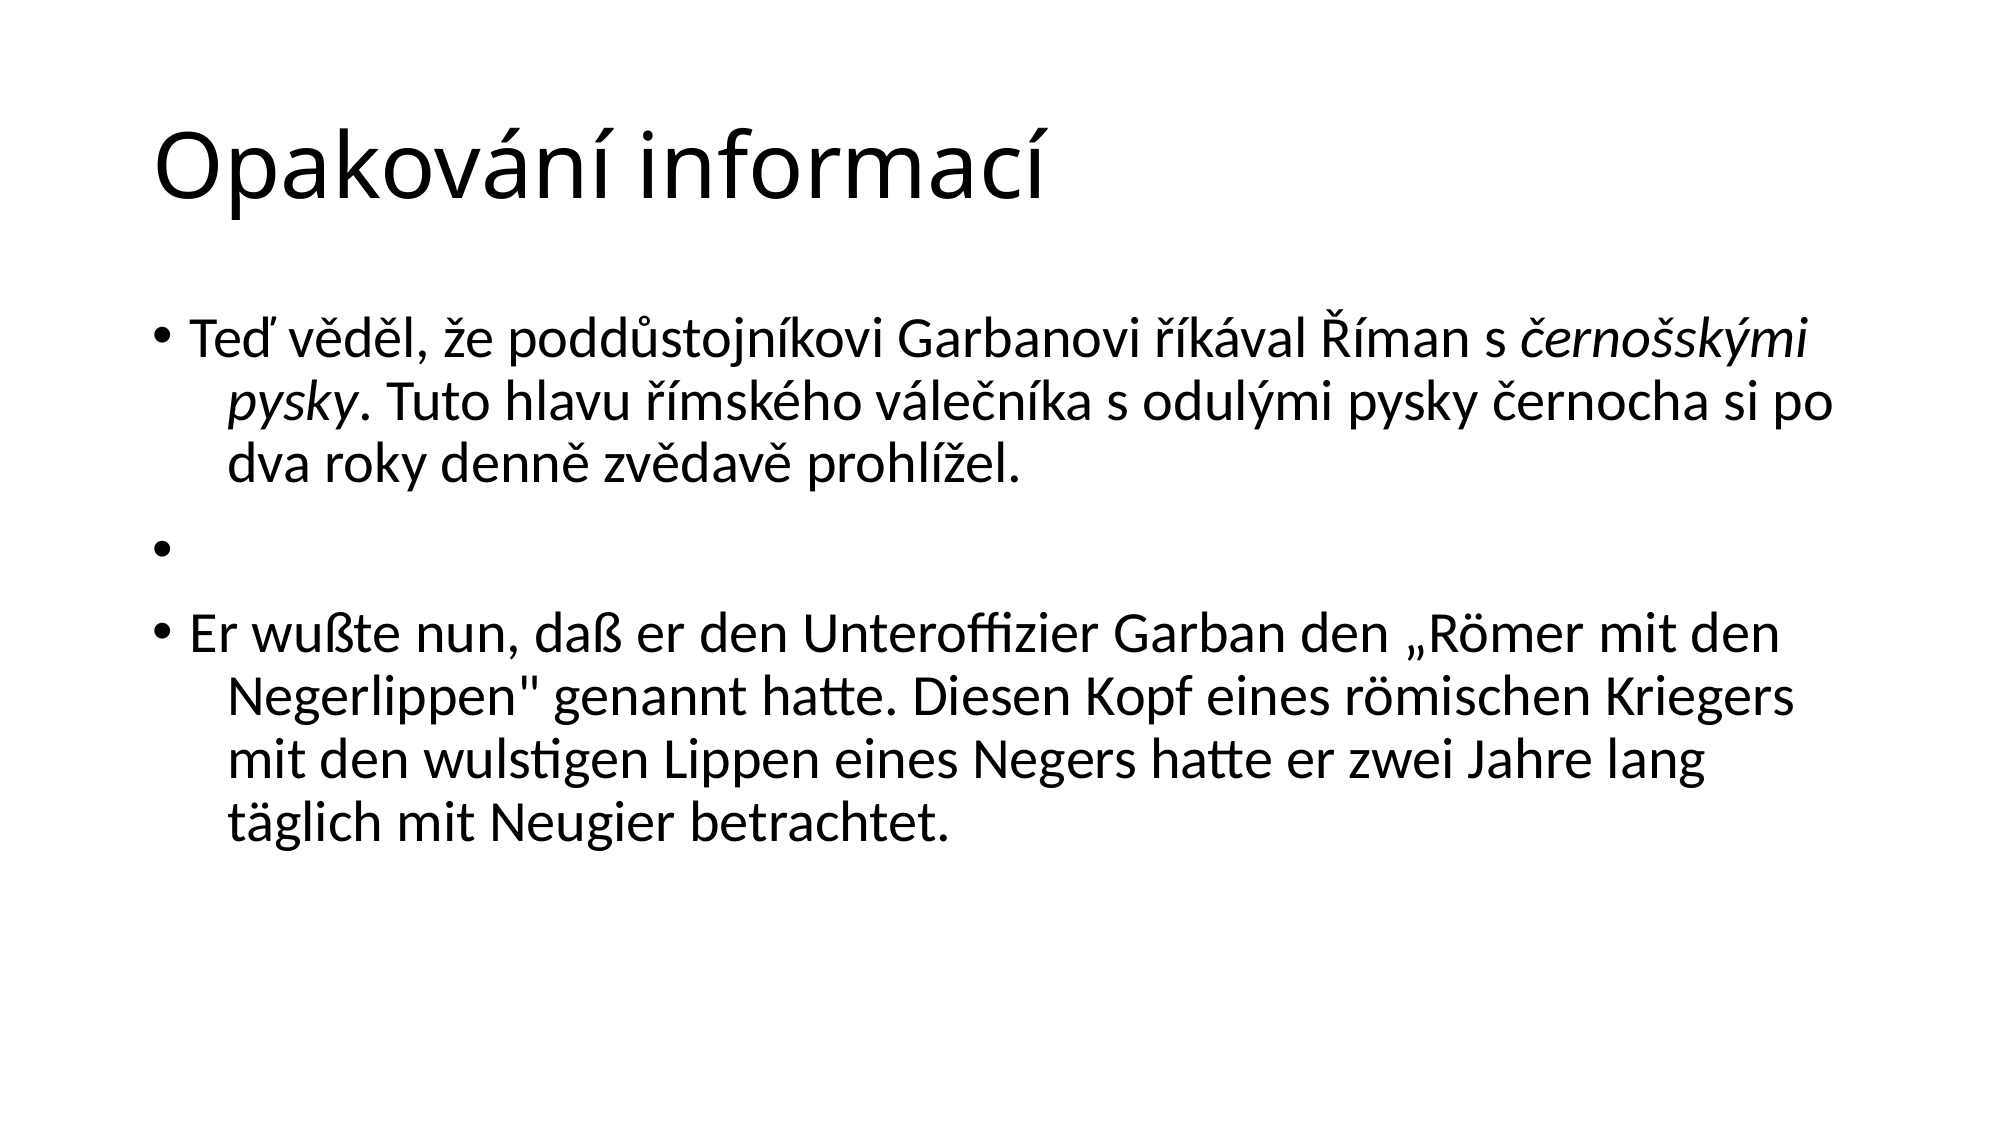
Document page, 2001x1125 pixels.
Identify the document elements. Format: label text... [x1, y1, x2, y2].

list Teď věděl, že poddůstojníkovi Garbanovi říkával Říman s černošskými pysky. Tuto hlavu římského válečníka s odulými pysky černocha si po dva roky denně zvědavě prohlížel. Er wußte nun, daß er den Unteroffizier Garban den „Römer mit den Ne­gerlippen" genannt hatte. Diesen Kopf eines römi­schen Kriegers mit den wulstigen Lippen eines Ne­gers hatte er zwei Jahre lang täglich mit Neugier be­trachtet. [137, 299, 1863, 1014]
title Opakování informací [137, 59, 1863, 278]
